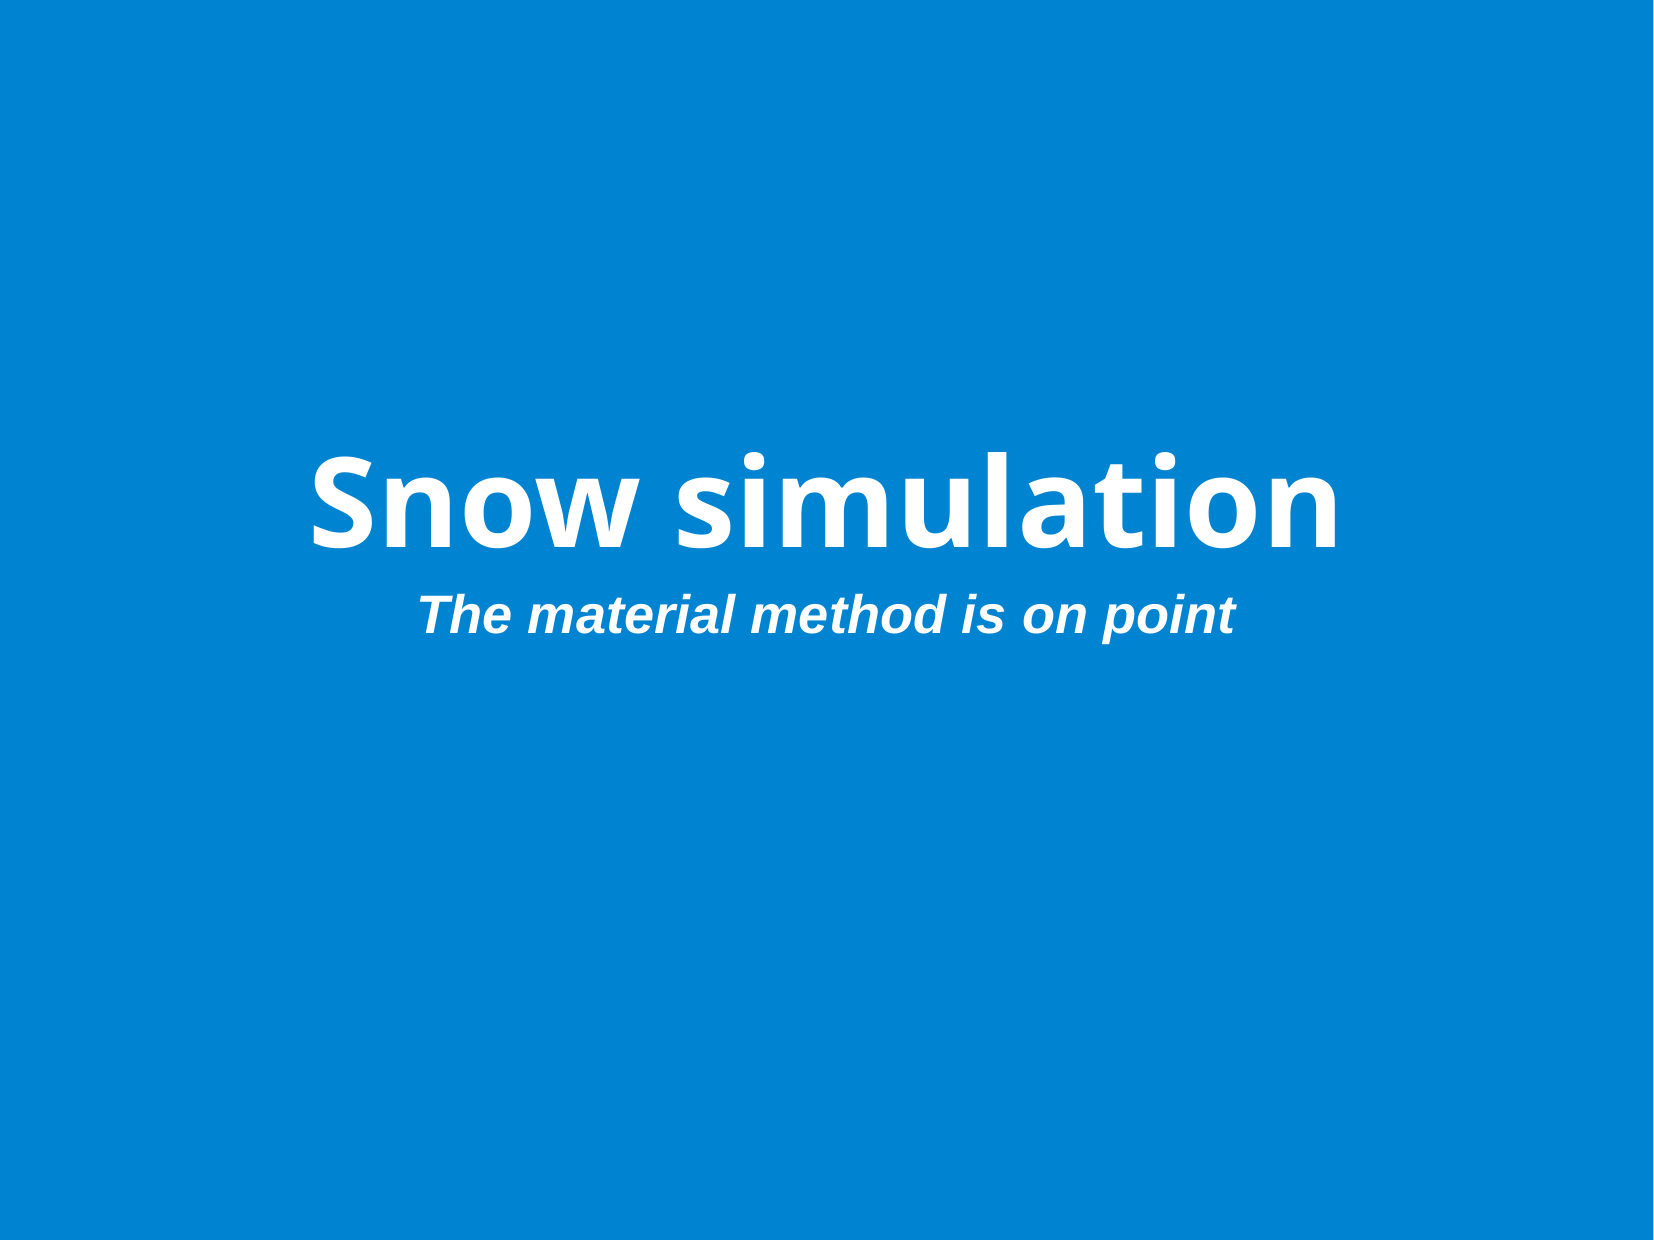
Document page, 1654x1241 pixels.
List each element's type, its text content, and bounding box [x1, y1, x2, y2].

subtitle Snow simulation The material method is on point [82, 49, 1571, 1010]
